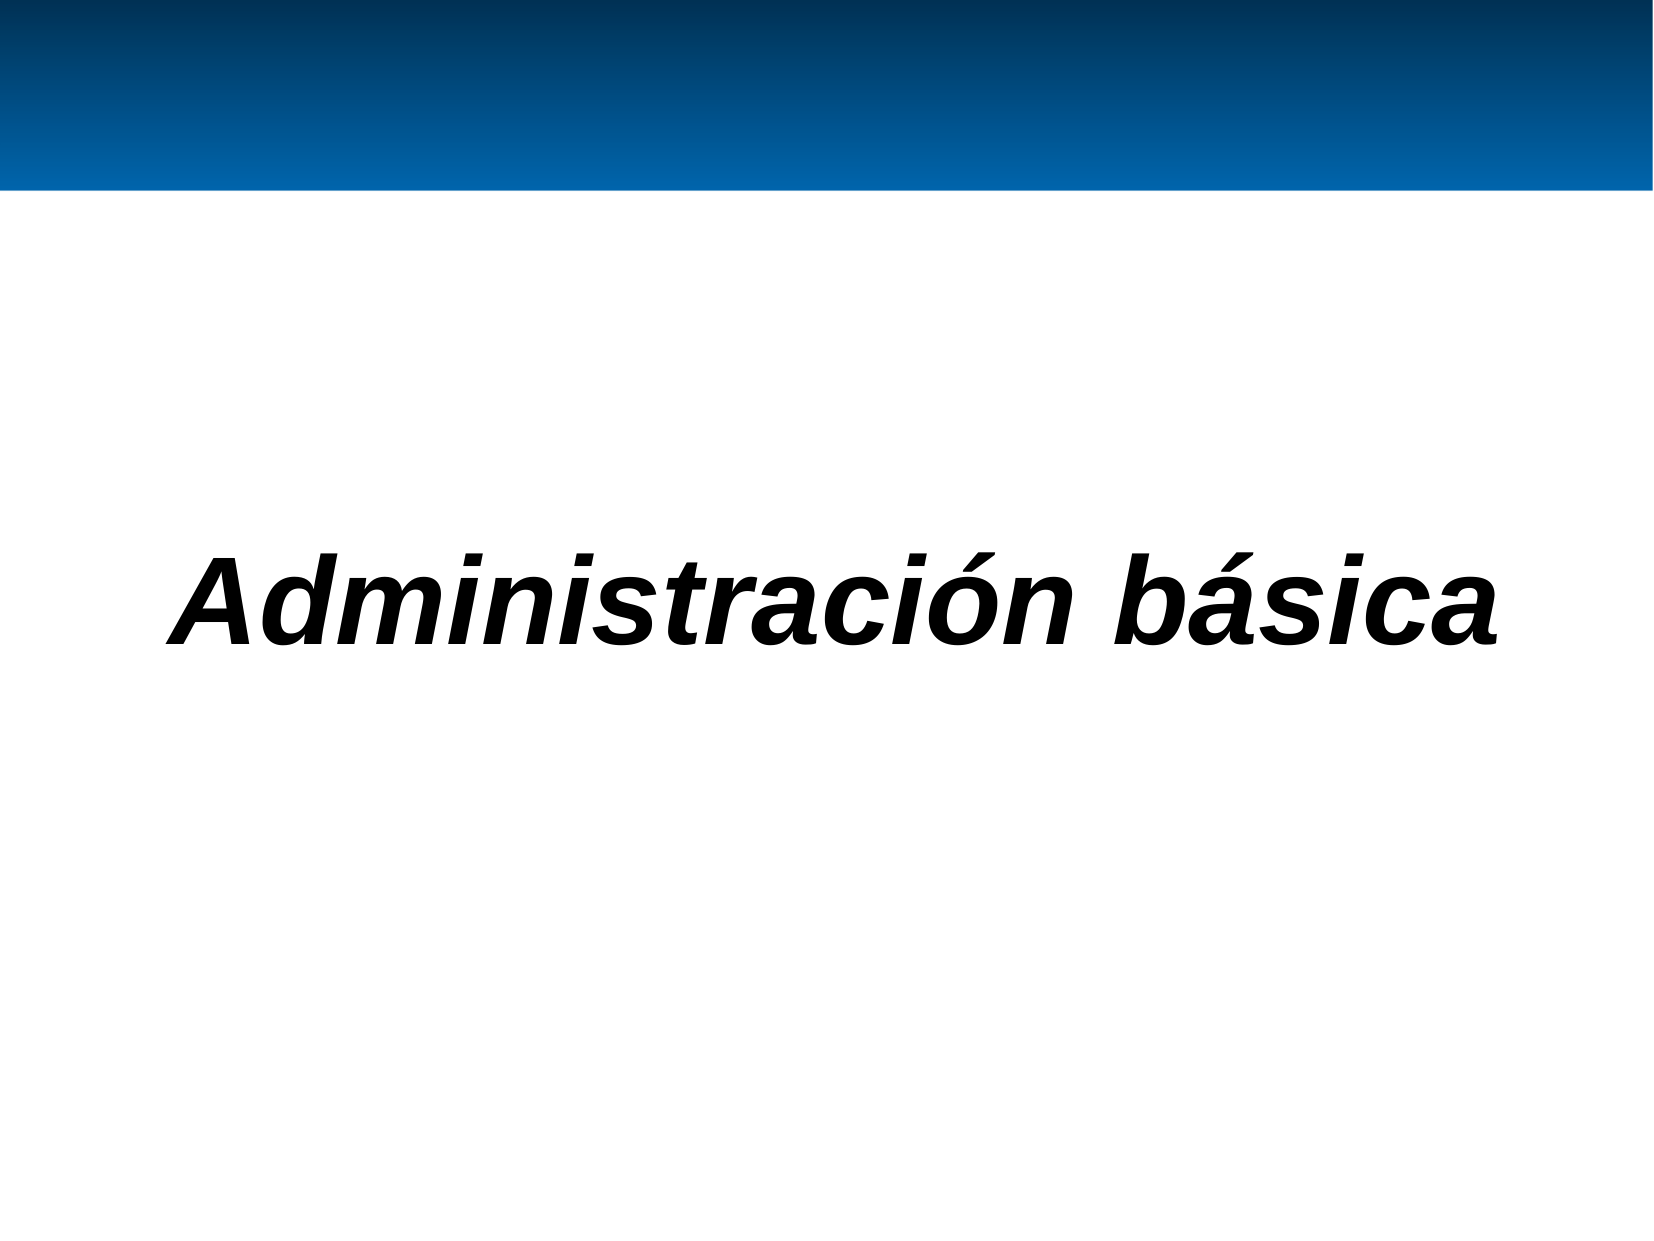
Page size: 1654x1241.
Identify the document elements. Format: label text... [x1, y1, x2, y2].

picture [0, 0, 1653, 1239]
list Administración básica [82, 531, 1571, 910]
